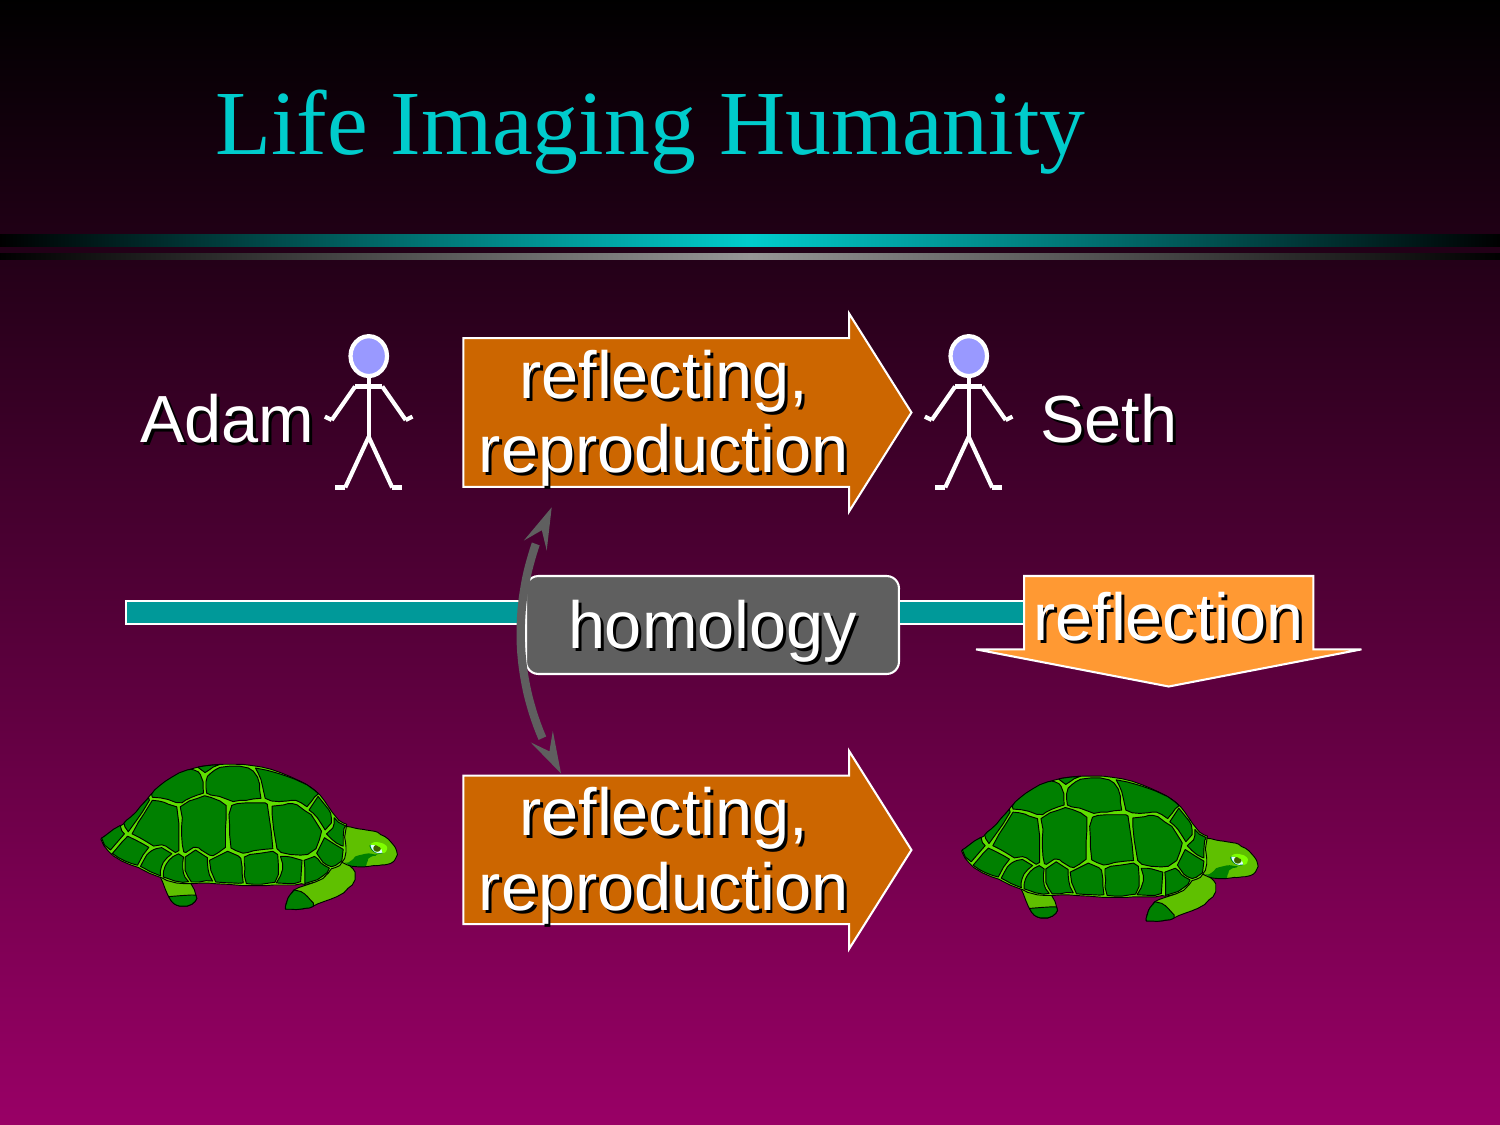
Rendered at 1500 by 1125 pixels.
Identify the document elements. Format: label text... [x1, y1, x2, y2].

text_box [126, 601, 518, 624]
picture [98, 761, 399, 912]
text_box Adam [125, 374, 413, 465]
text_box reflecting, reproduction [463, 751, 912, 949]
text_box [950, 336, 988, 376]
text_box reflection [976, 576, 1362, 687]
text_box reflecting, reproduction [463, 313, 912, 512]
picture [959, 773, 1260, 924]
text_box homology [526, 576, 899, 674]
text_box Seth [1025, 374, 1238, 465]
text_box [899, 601, 1024, 624]
text_box [350, 336, 388, 374]
title Life Imaging Humanity [200, 34, 1476, 213]
